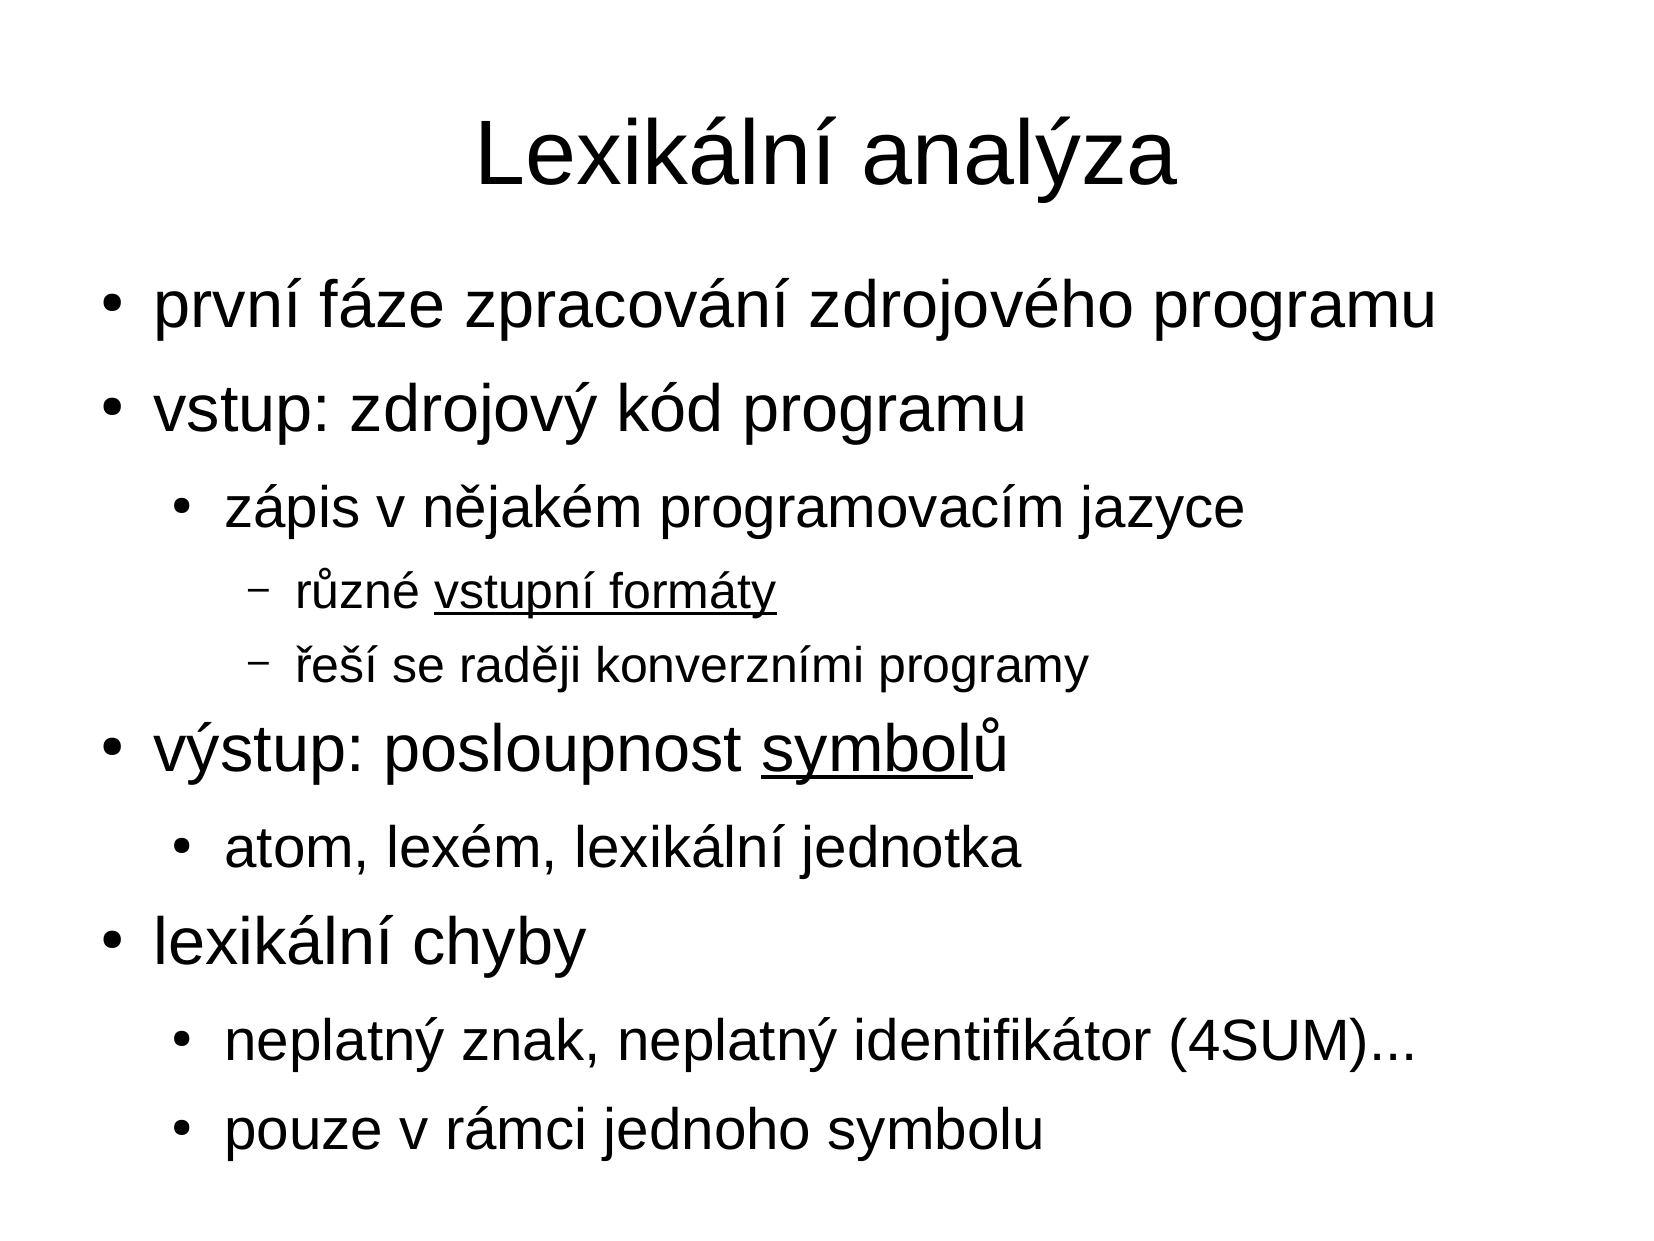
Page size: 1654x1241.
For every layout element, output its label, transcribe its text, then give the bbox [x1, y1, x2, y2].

title Lexikální analýza [82, 56, 1571, 250]
list první fáze zpracování zdrojového programu vstup: zdrojový kód programu zápis v nějakém programovacím jazyce různé vstupní formáty řeší se raději konverzními programy výstup: posloupnost symbolů atom, lexém, lexikální jednotka lexikální chyby neplatný znak, neplatný identifikátor (4SUM)... pouze v rámci jednoho symbolu [82, 266, 1571, 1162]
